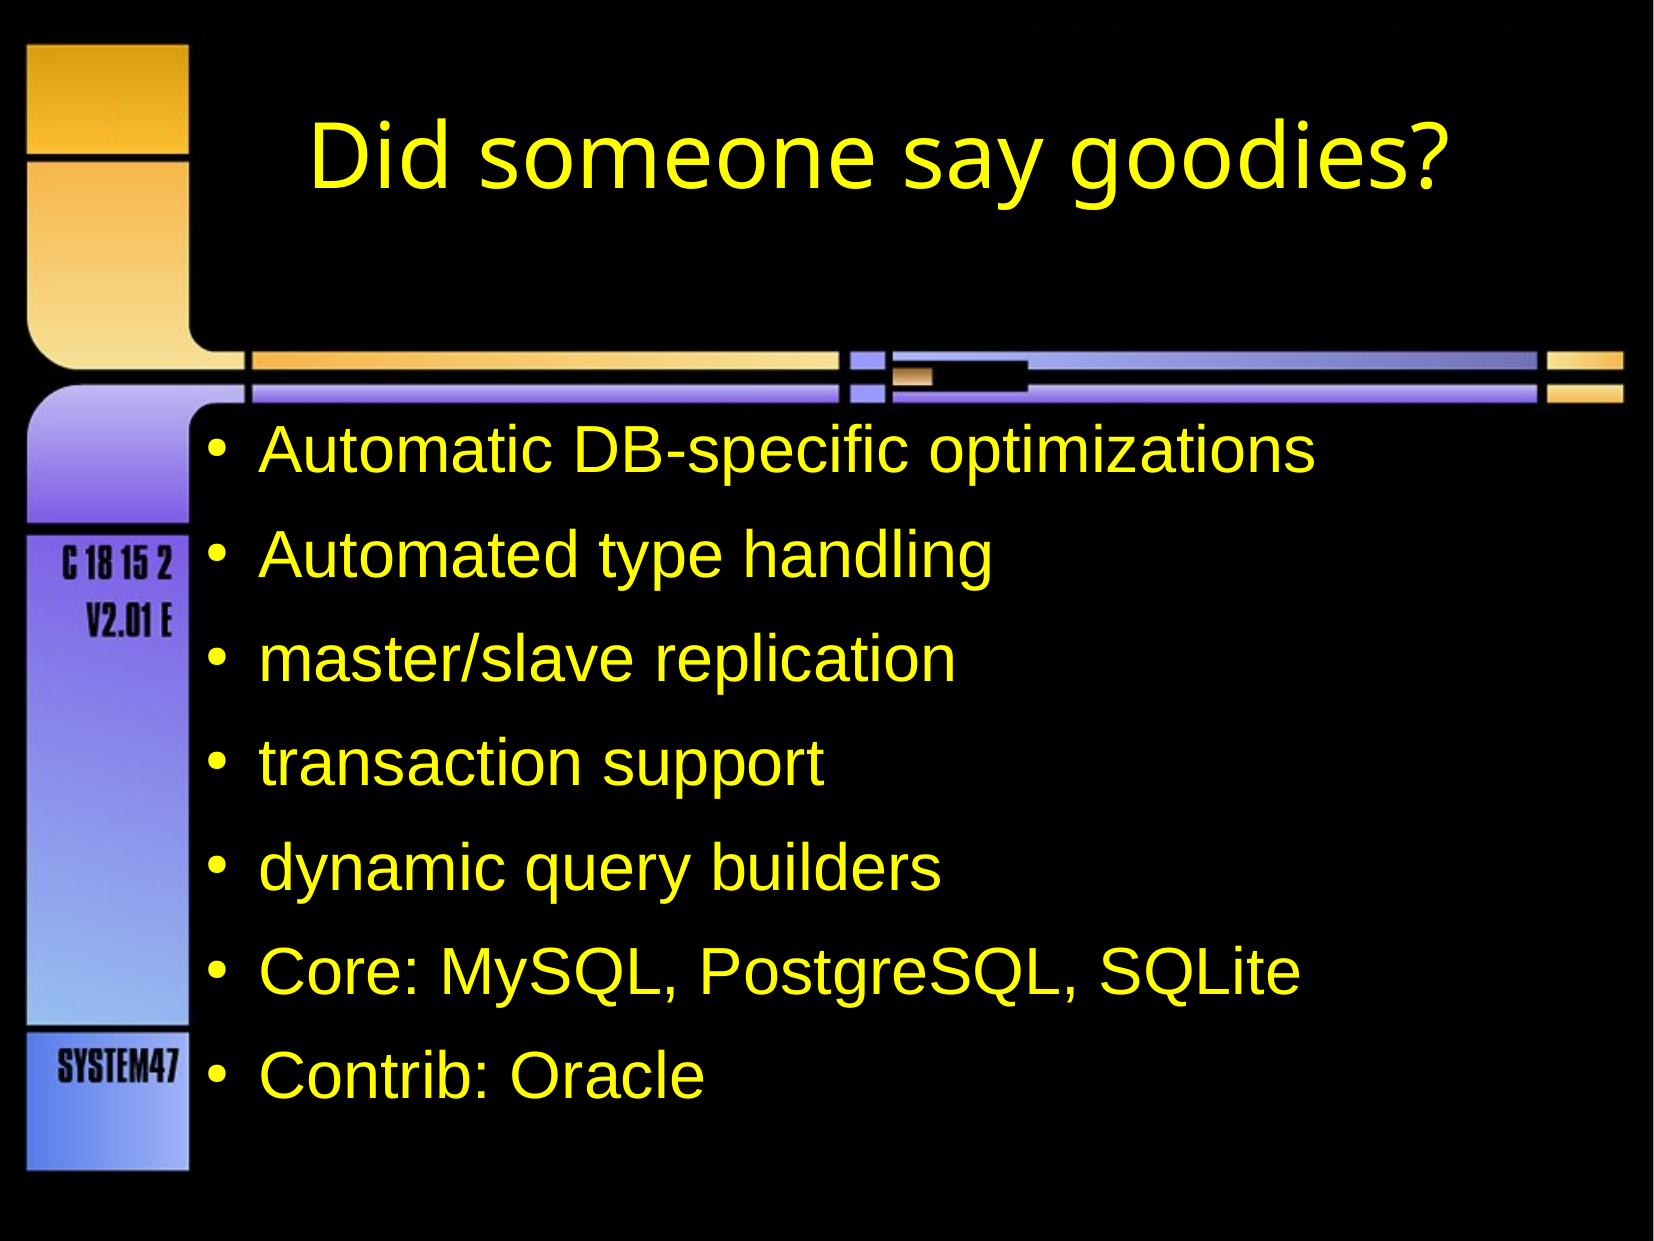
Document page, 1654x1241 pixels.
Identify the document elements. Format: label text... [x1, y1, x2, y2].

list Automatic DB-specific optimizations Automated type handling master/slave replication transaction support dynamic query builders Core: MySQL, PostgreSQL, SQLite Contrib: Oracle [187, 412, 1571, 1171]
title Did someone say goodies? [187, 49, 1571, 257]
picture [0, 0, 1654, 1241]
